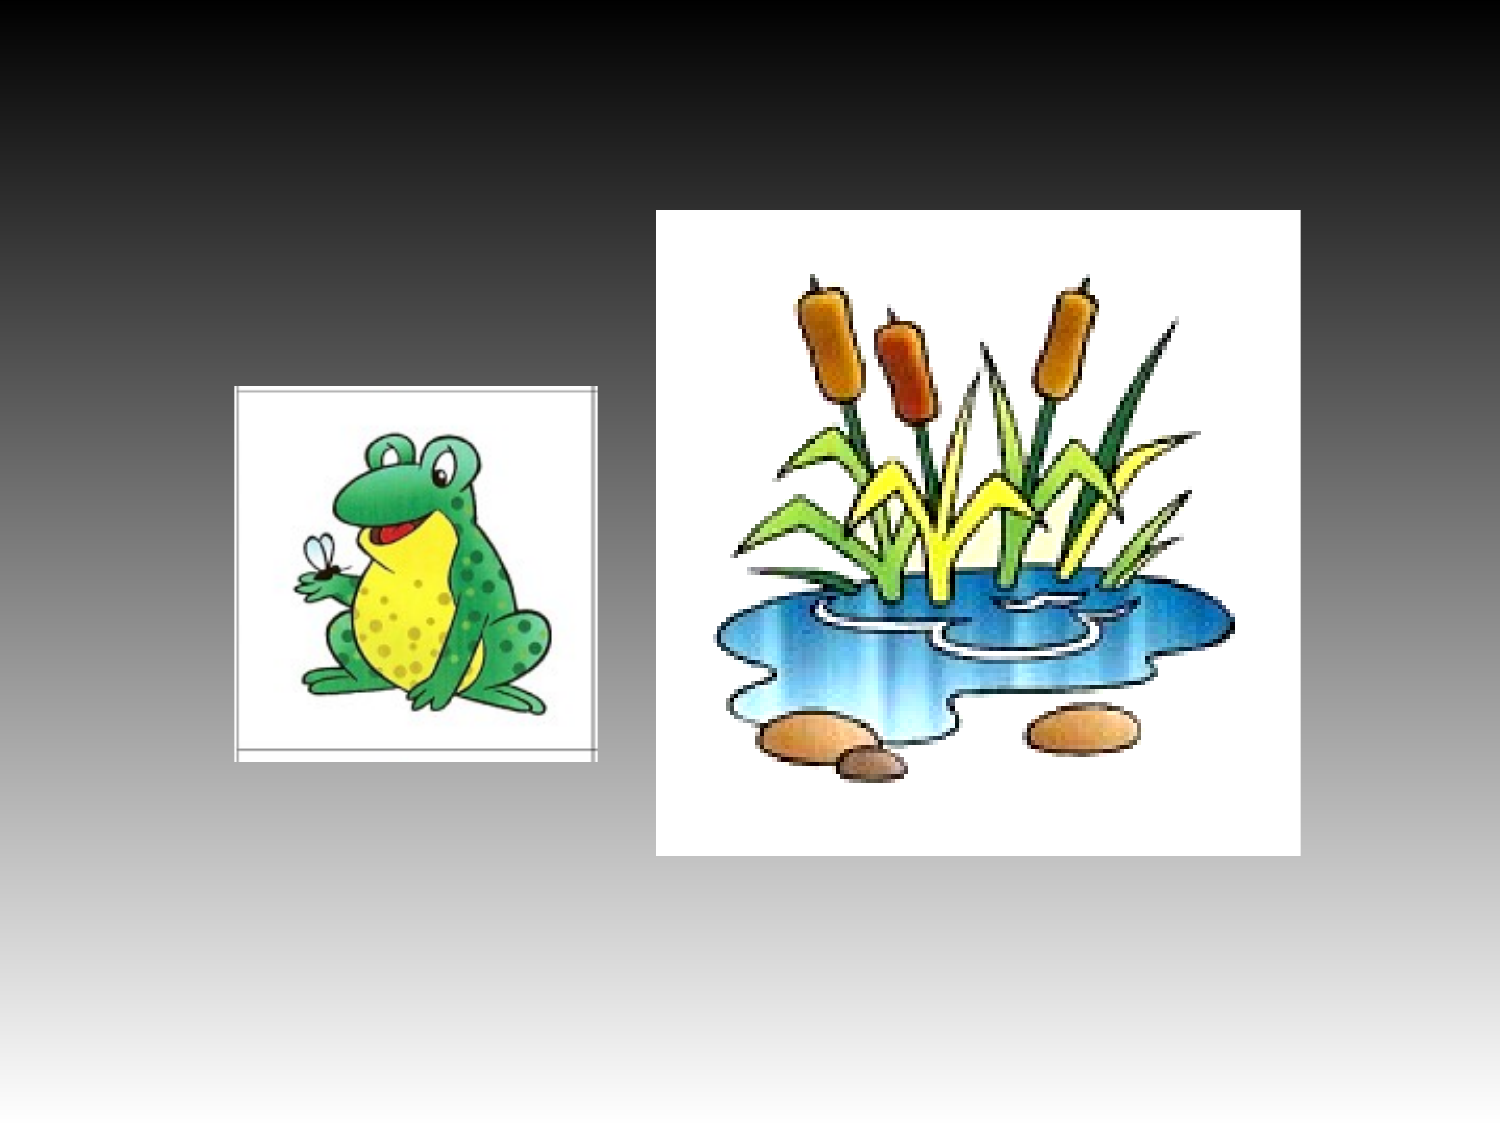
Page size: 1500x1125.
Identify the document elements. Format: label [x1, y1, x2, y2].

picture [656, 210, 1301, 856]
picture [234, 386, 598, 762]
